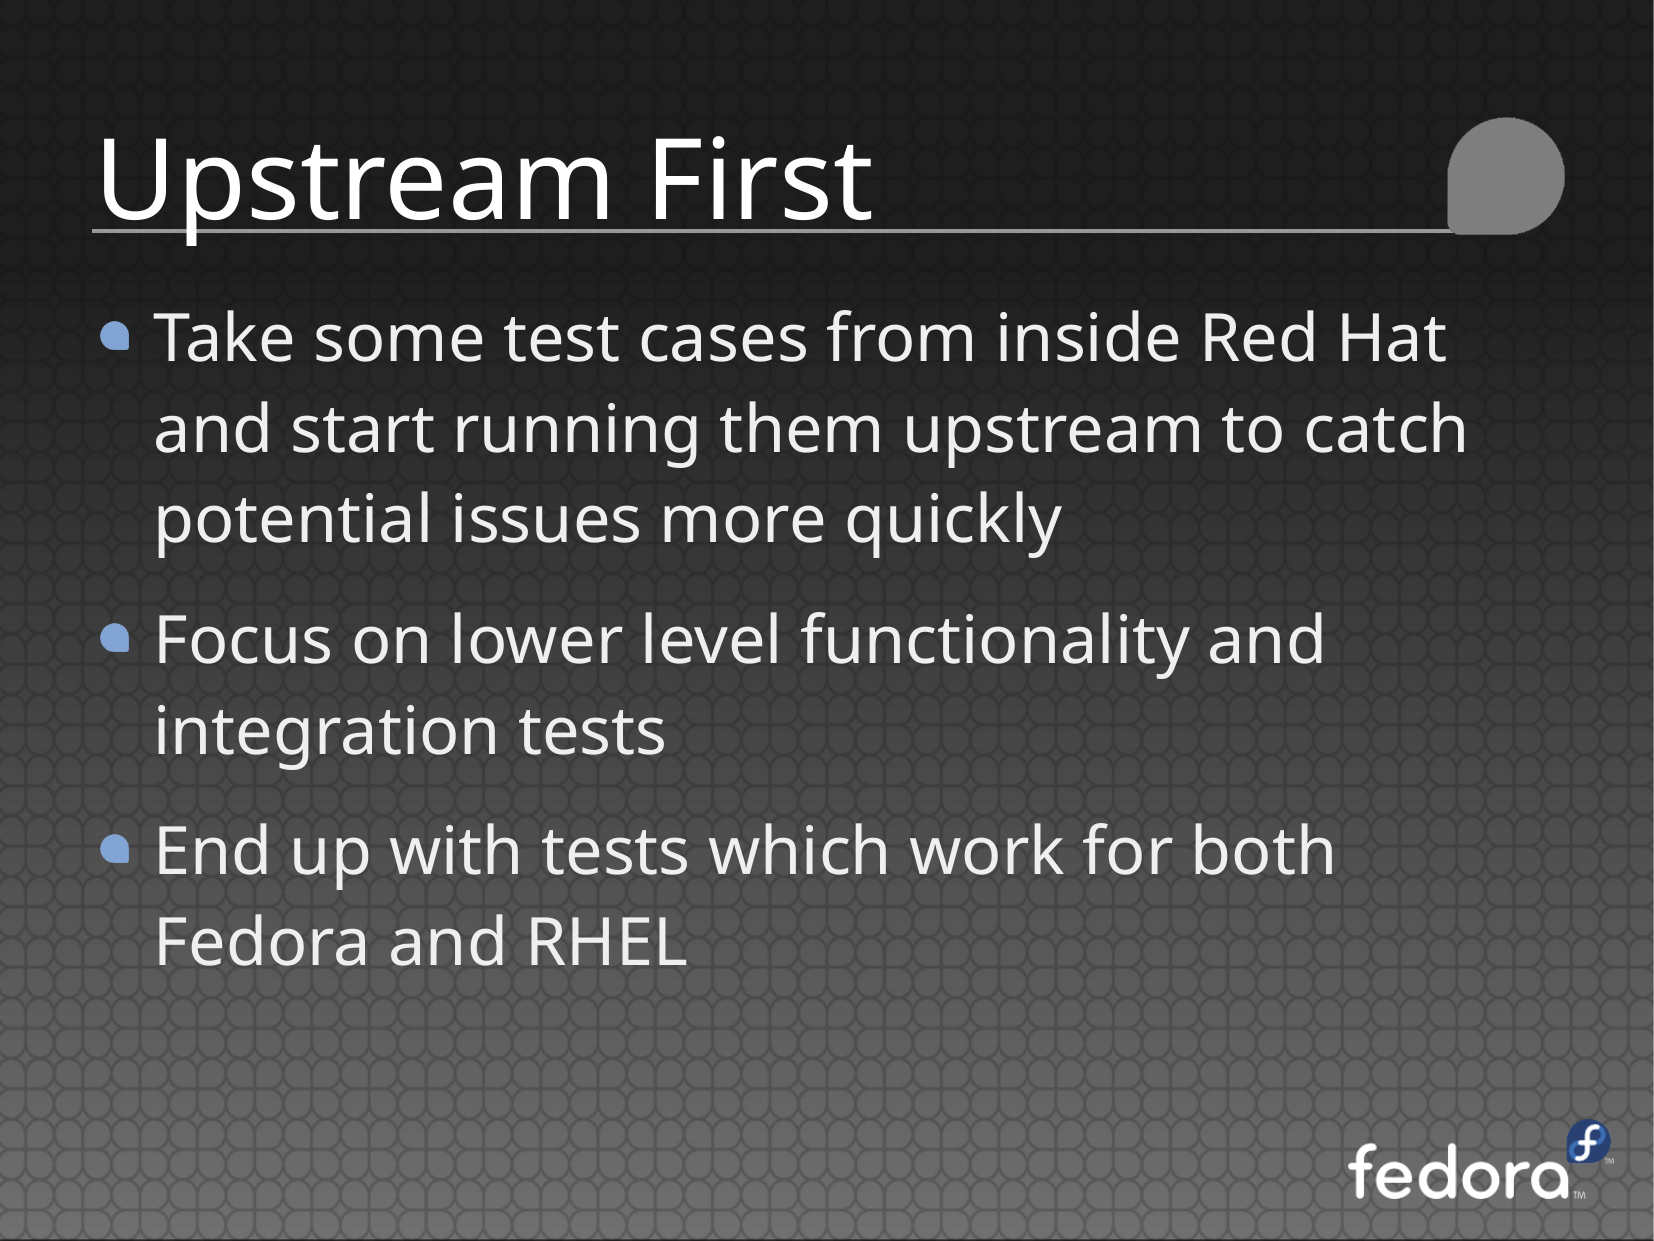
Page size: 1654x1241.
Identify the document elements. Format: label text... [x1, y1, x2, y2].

title Upstream First [94, 100, 1426, 251]
list Take some test cases from inside Red Hat and start running them upstream to catch potential issues more quickly Focus on lower level functionality and integration tests End up with tests which work for both Fedora and RHEL [82, 290, 1571, 1094]
picture [0, 0, 1654, 1241]
